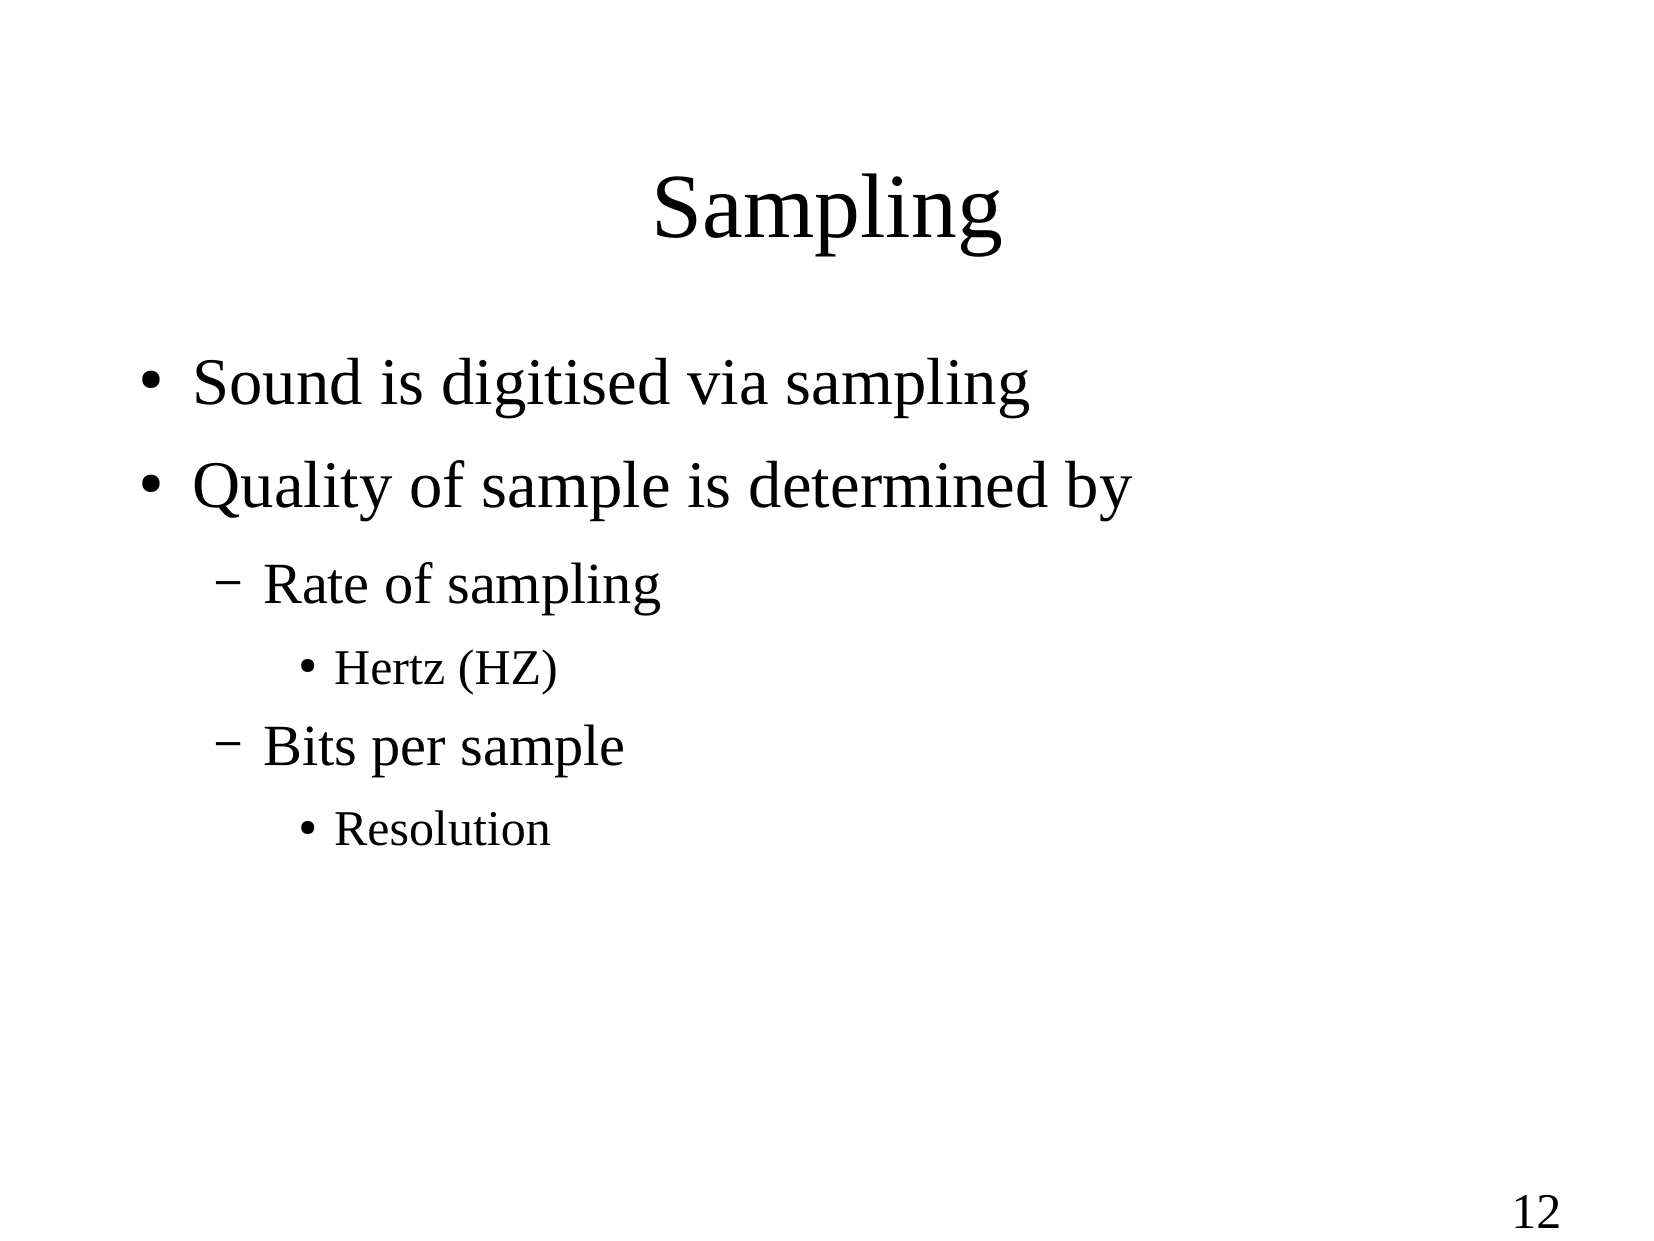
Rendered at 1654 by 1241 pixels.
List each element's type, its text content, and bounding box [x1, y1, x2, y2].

title Sampling [121, 102, 1534, 311]
text_box <number> [1511, 1183, 1654, 1241]
list Sound is digitised via sampling Quality of sample is determined by Rate of sampling Hertz (HZ) Bits per sample Resolution [121, 344, 1534, 1127]
